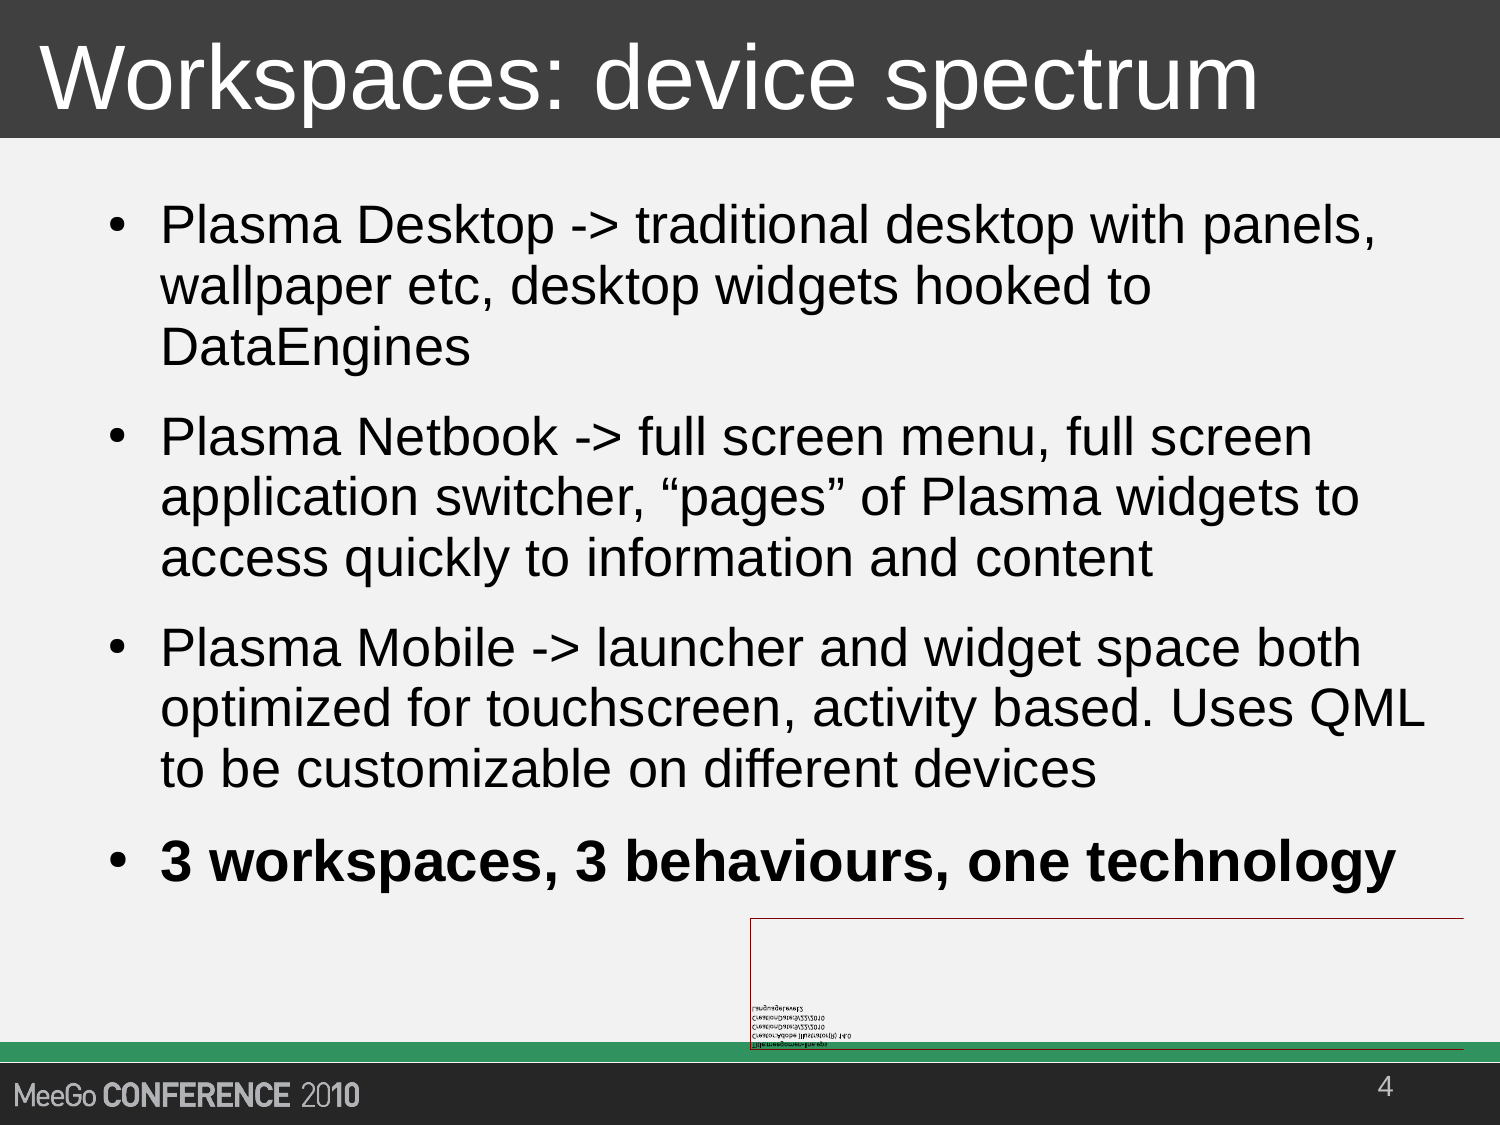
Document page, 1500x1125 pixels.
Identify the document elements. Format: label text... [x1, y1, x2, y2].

title Workspaces: device spectrum [24, 18, 1300, 119]
picture [750, 917, 1464, 1051]
text_box <number> [1362, 1062, 1488, 1123]
text_box [0, 1042, 1500, 1062]
list Plasma Desktop -> traditional desktop with panels, wallpaper etc, desktop widgets hooked to DataEngines Plasma Netbook -> full screen menu, full screen application switcher, “pages” of Plasma widgets to access quickly to information and content Plasma Mobile -> launcher and widget space both optimized for touchscreen, activity based. Uses QML to be customizable on different devices 3 workspaces, 3 behaviours, one technology [75, 187, 1463, 950]
picture [15, 1077, 359, 1113]
